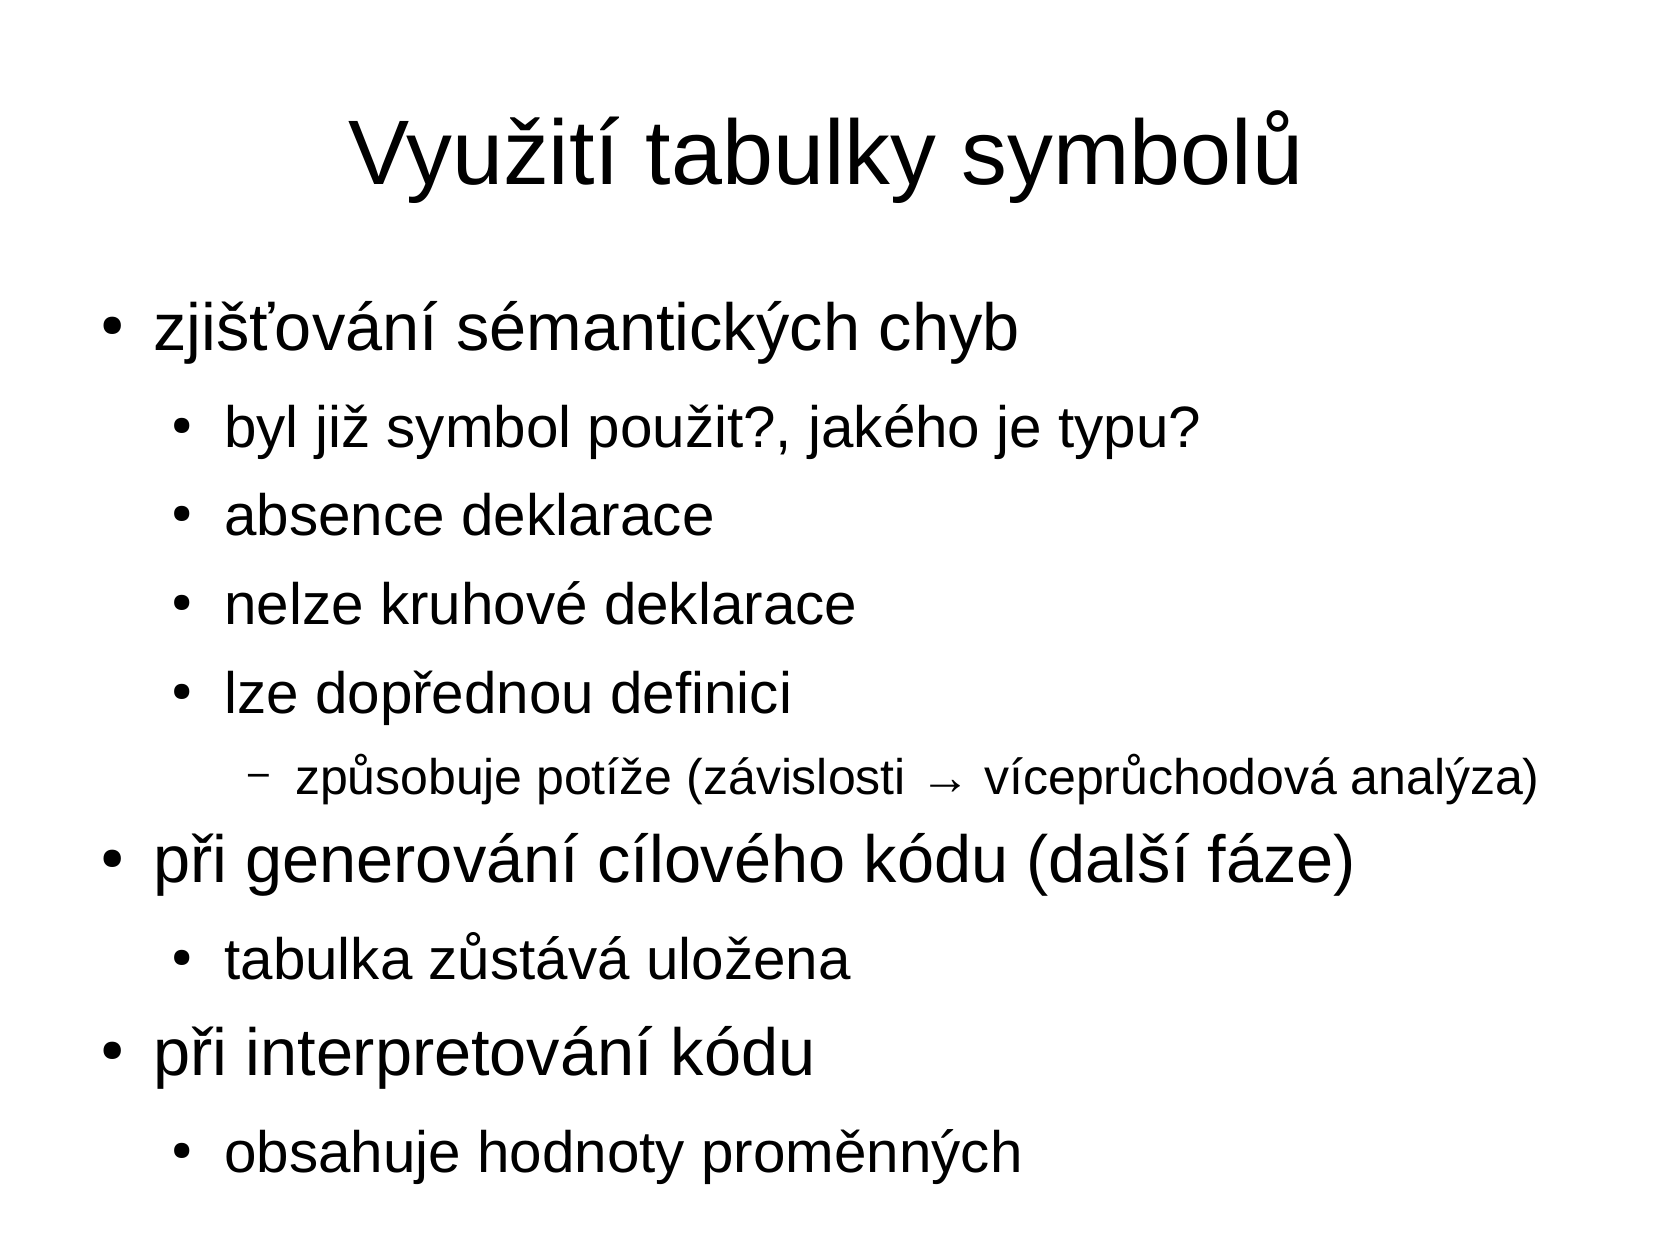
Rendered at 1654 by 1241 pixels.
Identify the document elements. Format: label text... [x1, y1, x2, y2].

list zjišťování sémantických chyb byl již symbol použit?, jakého je typu? absence deklarace nelze kruhové deklarace lze dopřednou definici způsobuje potíže (závislosti → víceprůchodová analýza) při generování cílového kódu (další fáze) tabulka zůstává uložena při interpretování kódu obsahuje hodnoty proměnných [82, 290, 1571, 1184]
title Využití tabulky symbolů [82, 56, 1571, 250]
